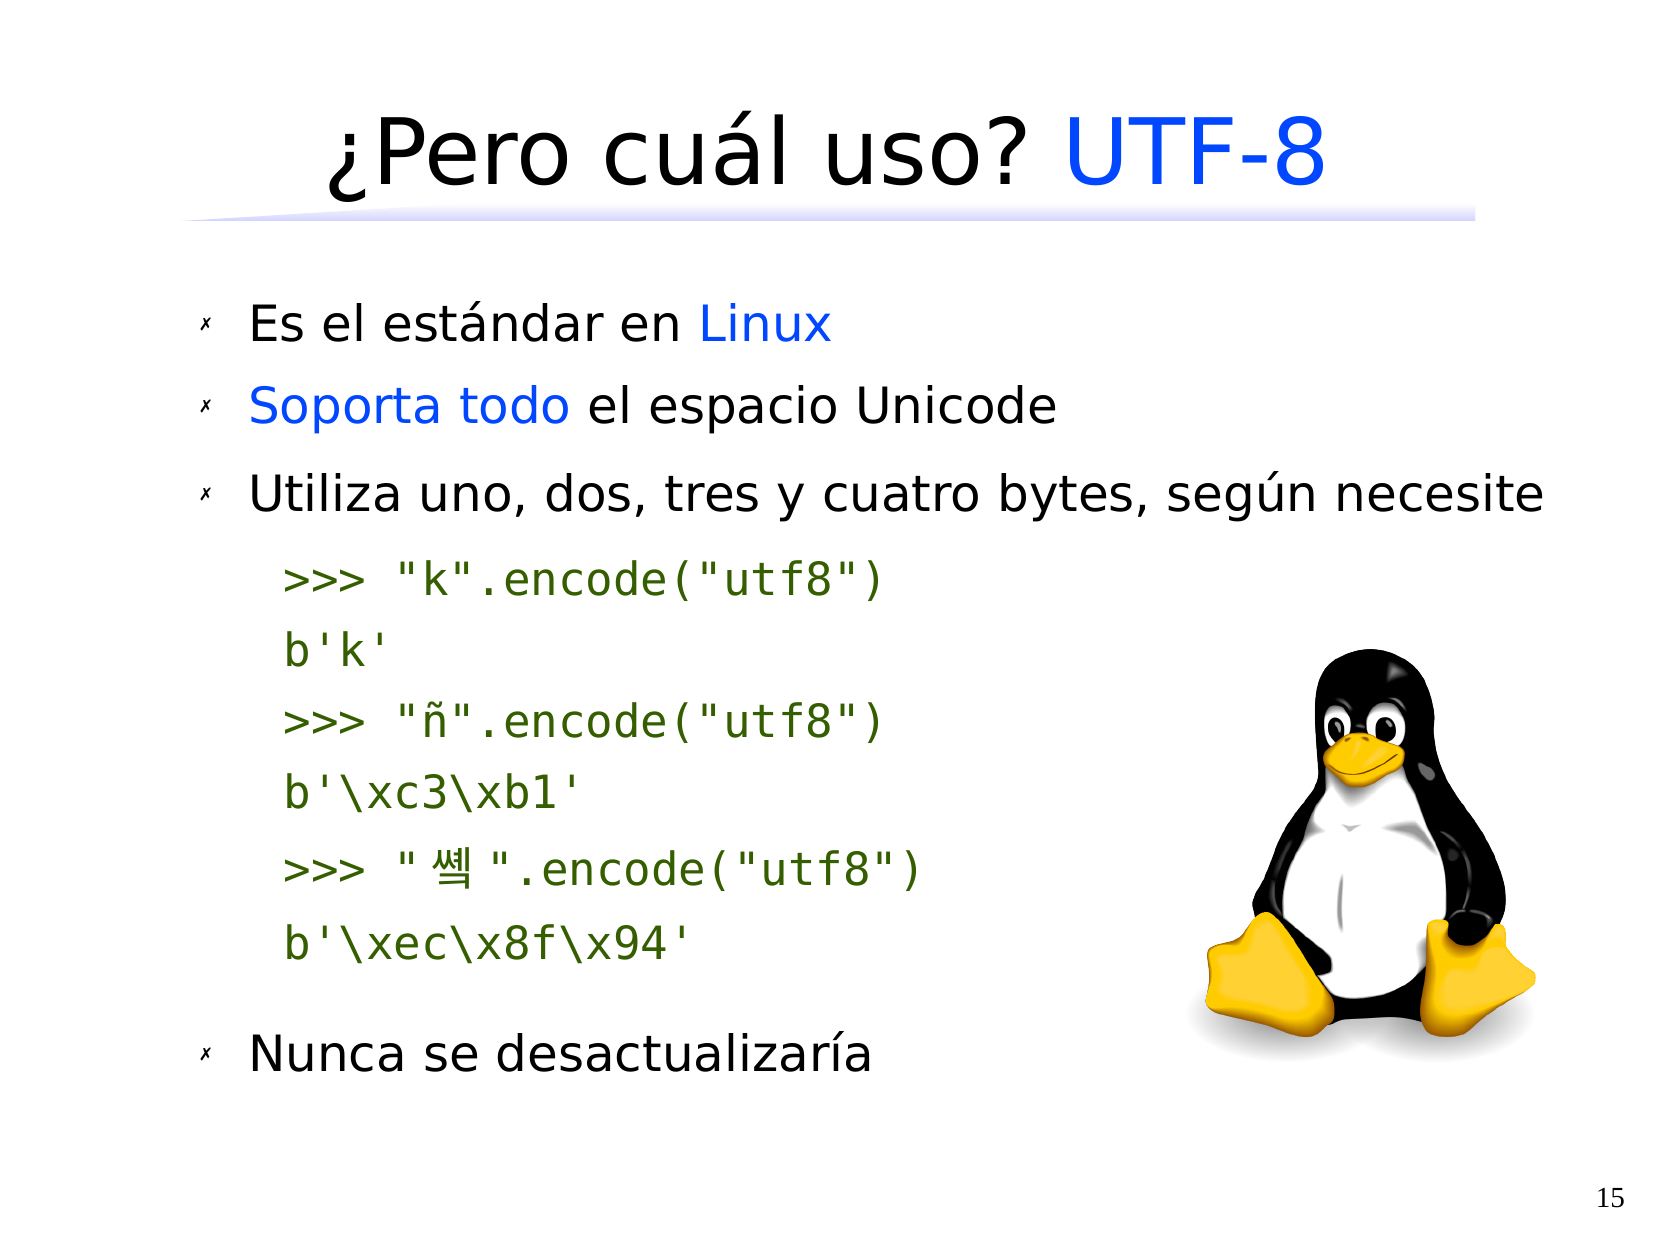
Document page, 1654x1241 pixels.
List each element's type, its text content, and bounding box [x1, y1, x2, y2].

title ¿Pero cuál uso? UTF-8 [82, 49, 1571, 257]
list Es el estándar en Linux Soporta todo el espacio Unicode Utiliza uno, dos, tres y cuatro bytes, según necesite >>> "k".encode("utf8") b'k' >>> "ñ".encode("utf8") b'\xc3\xb1' >>> "쏔".encode("utf8") b'\xec\x8f\x94' Nunca se desactualizaría [106, 295, 1595, 1099]
picture [1184, 649, 1536, 1063]
